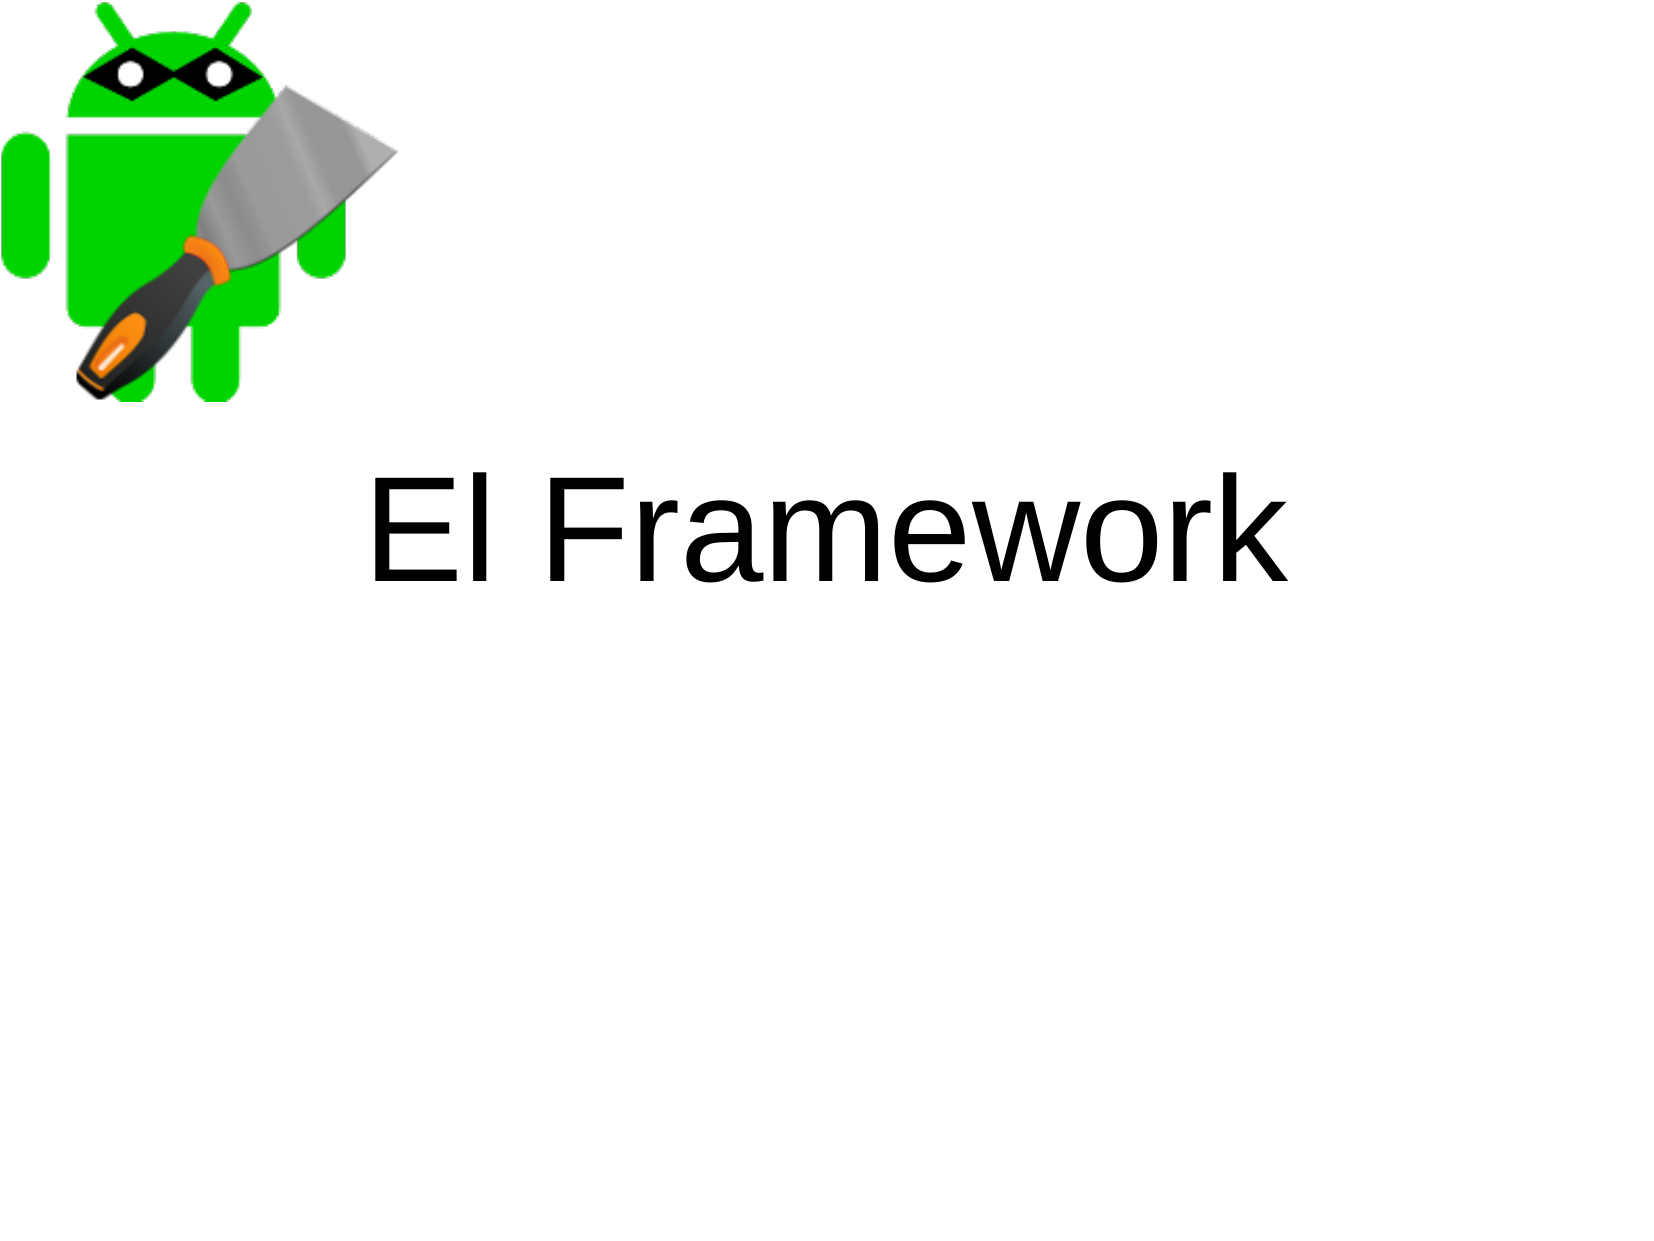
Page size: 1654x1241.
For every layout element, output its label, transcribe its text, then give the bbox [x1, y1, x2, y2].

title El Framework [82, 256, 1571, 804]
picture [0, 1, 400, 402]
